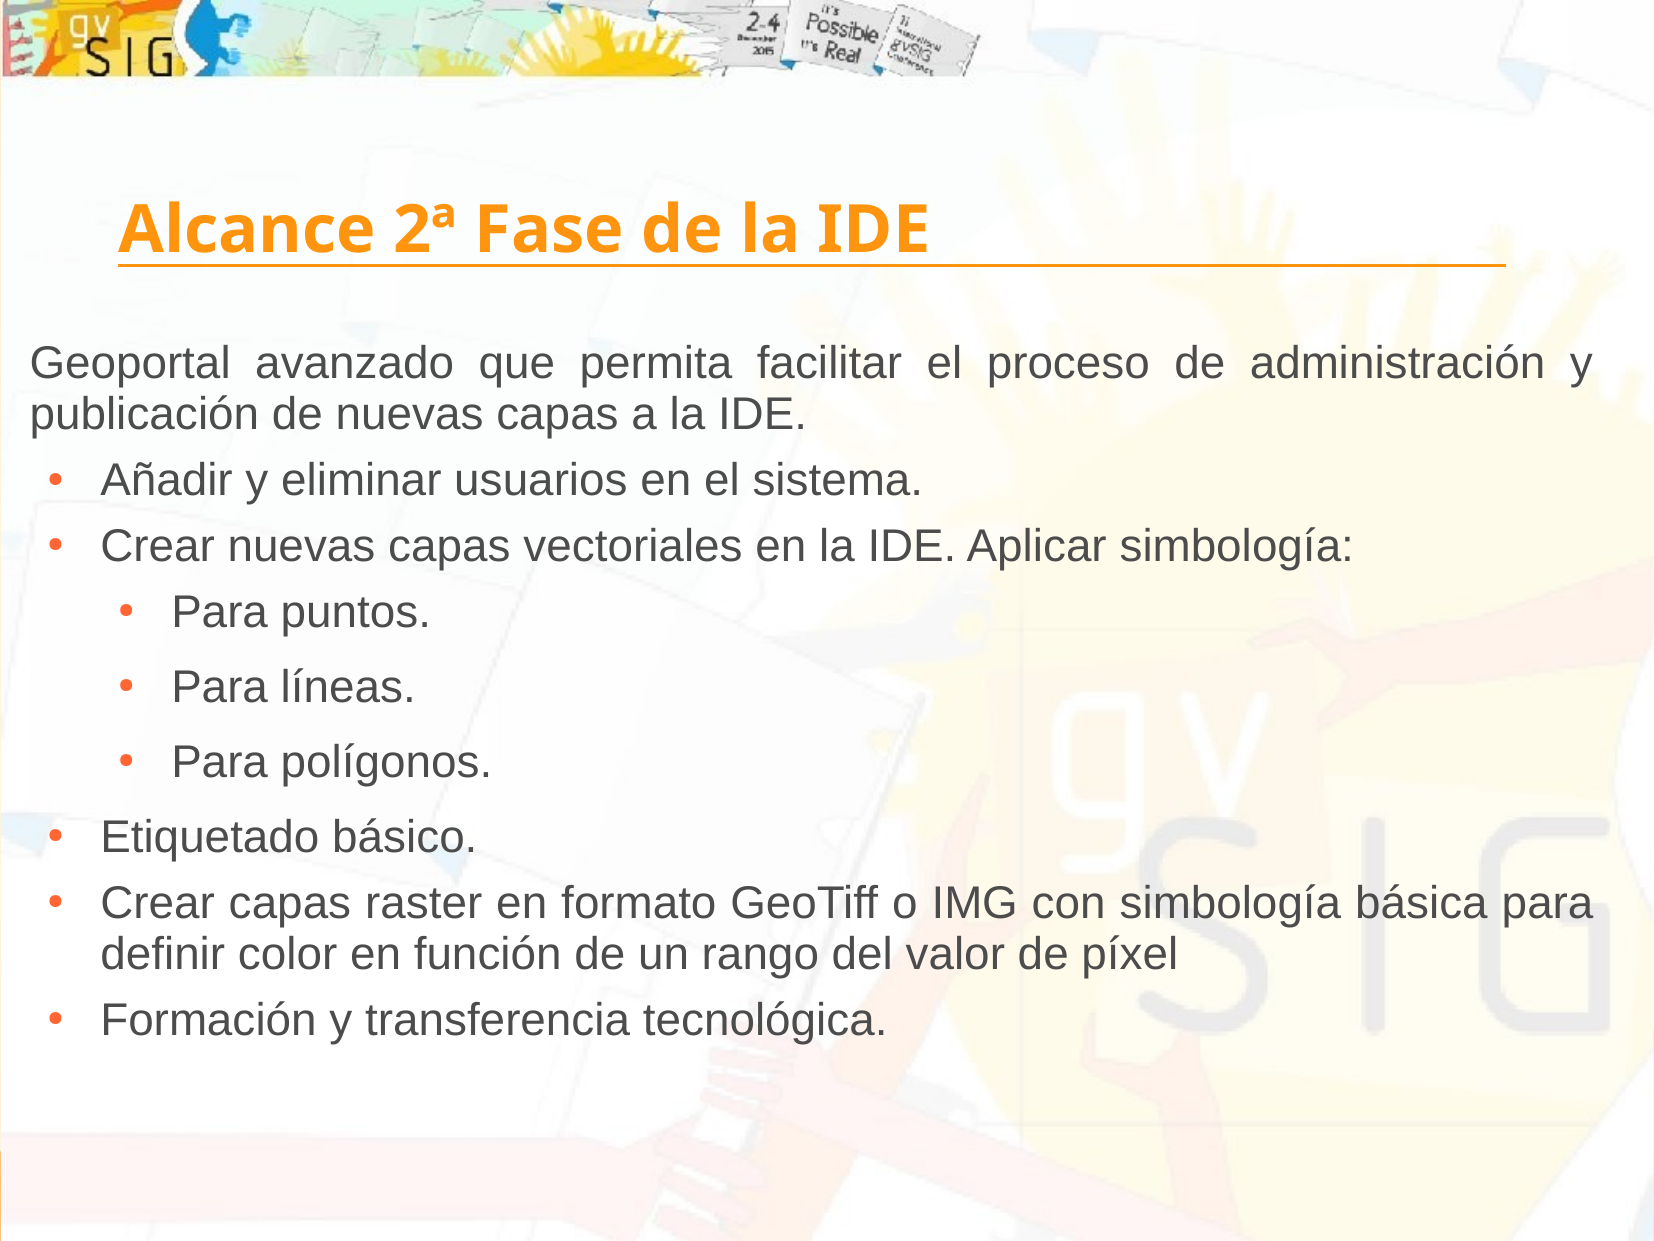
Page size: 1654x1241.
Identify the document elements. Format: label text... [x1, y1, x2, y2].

list Geoportal avanzado que permita facilitar el proceso de administración y publicación de nuevas capas a la IDE. Añadir y eliminar usuarios en el sistema. Crear nuevas capas vectoriales en la IDE. Aplicar simbología: Para puntos. Para líneas. Para polígonos. Etiquetado básico. Crear capas raster en formato GeoTiff o IMG con simbología básica para definir color en función de un rango del valor de píxel Formación y transferencia tecnológica. [29, 259, 1595, 1037]
picture [0, 0, 1654, 1241]
title Alcance 2ª Fase de la IDE [118, 177, 1607, 276]
